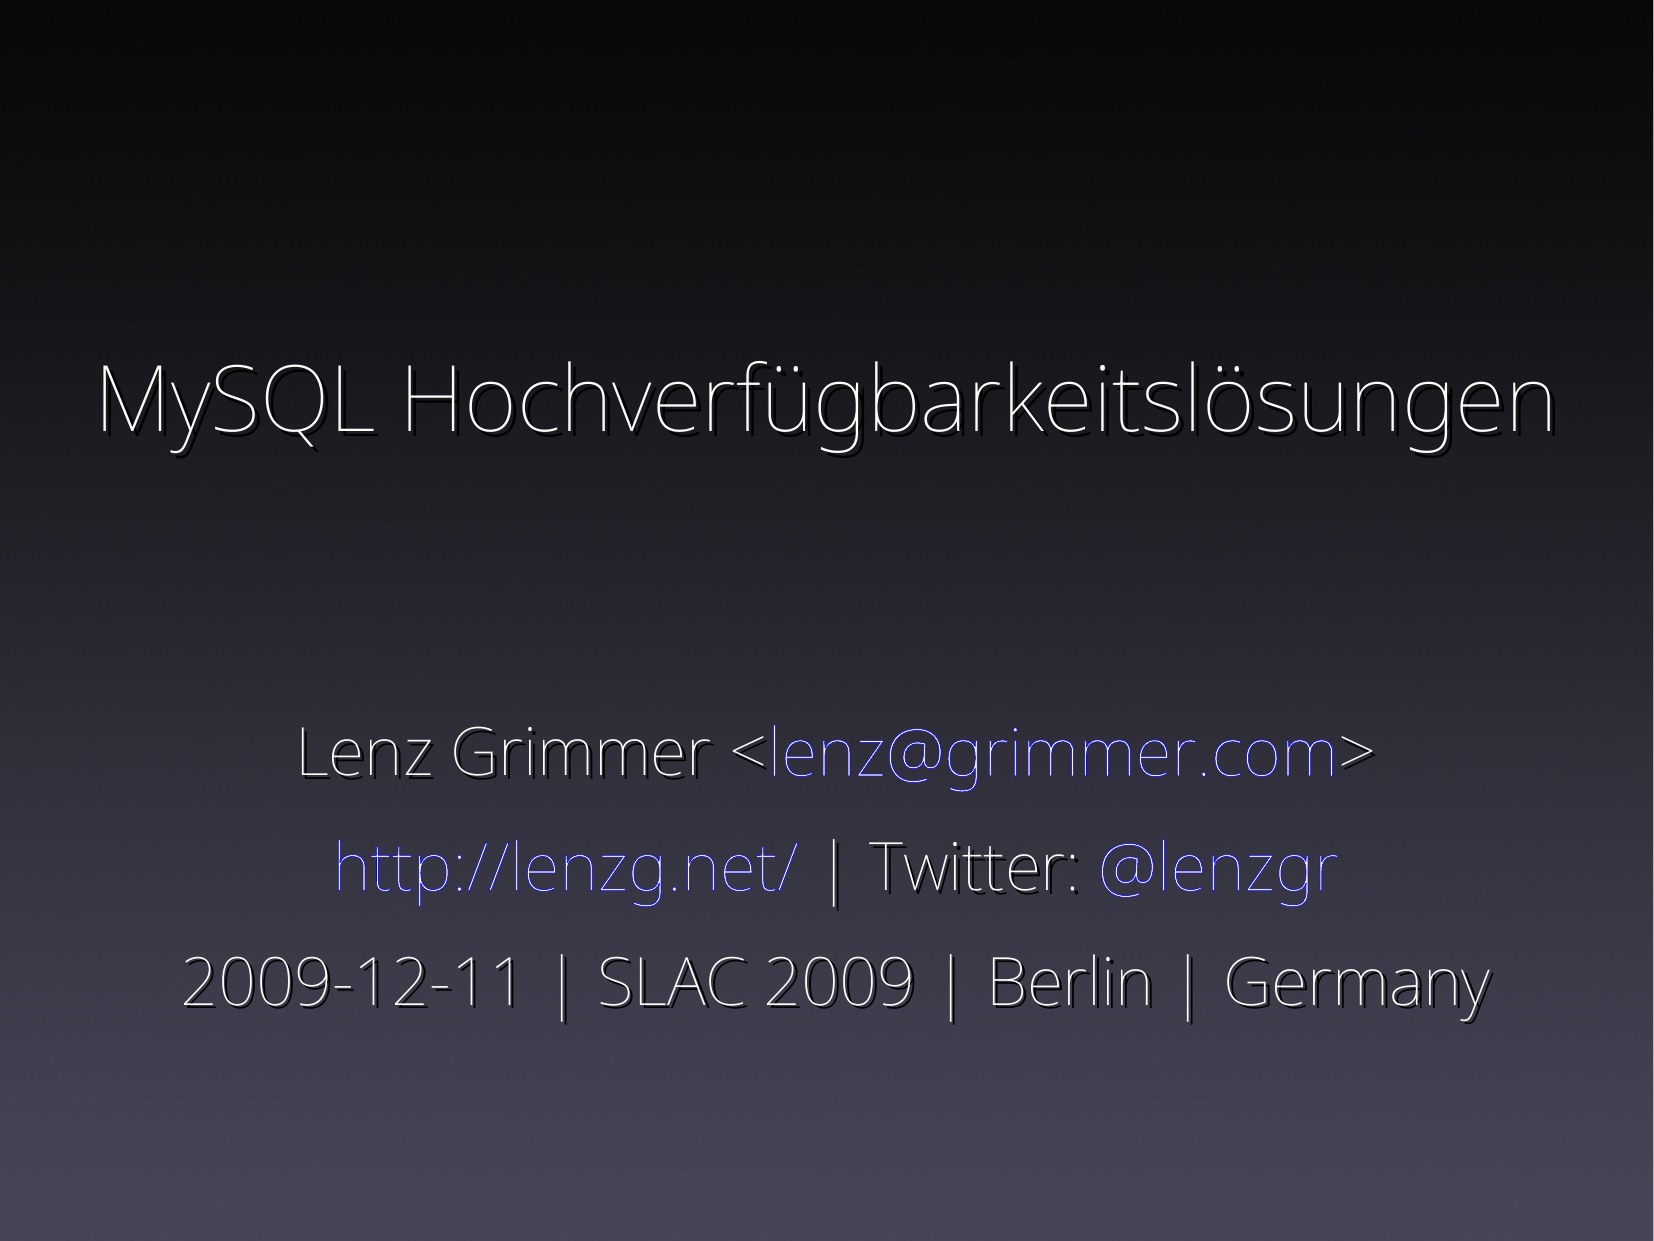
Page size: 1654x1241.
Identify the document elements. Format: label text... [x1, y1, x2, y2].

title MySQL Hochverfügbarkeitslösungen [29, 292, 1625, 500]
picture [0, 0, 1654, 1241]
list Lenz Grimmer <lenz@grimmer.com> http://lenzg.net/ | Twitter: @lenzgr 2009-12-11 | SLAC 2009 | Berlin | Germany [120, 704, 1533, 1211]
